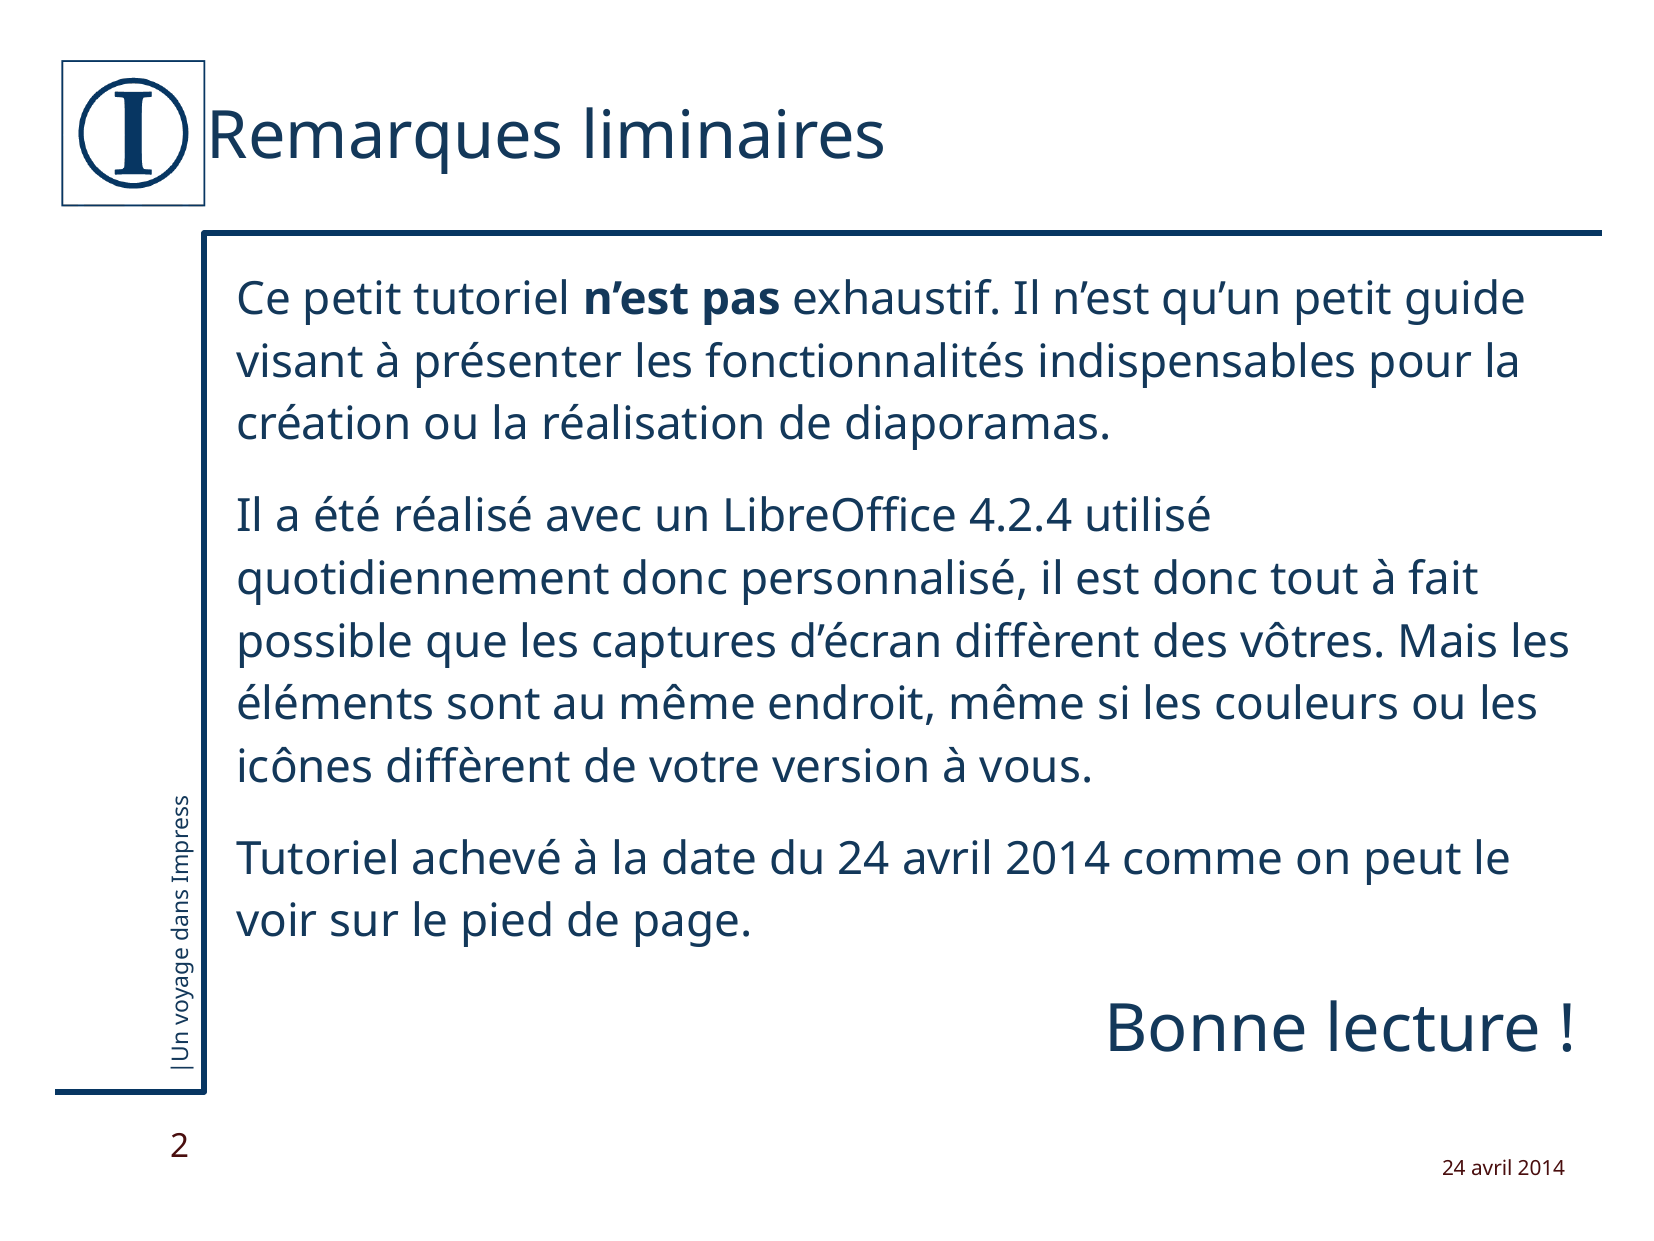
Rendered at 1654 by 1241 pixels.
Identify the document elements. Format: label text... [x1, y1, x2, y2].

title Remarques liminaires [206, 59, 1565, 207]
picture [59, 58, 207, 207]
list Ce petit tutoriel n’est pas exhaustif. Il n’est qu’un petit guide visant à présenter les fonctionnalités indispensables pour la création ou la réalisation de diaporamas. Il a été réalisé avec un LibreOffice 4.2.4 utilisé quotidiennement donc personnalisé, il est donc tout à fait possible que les captures d’écran diffèrent des vôtres. Mais les éléments sont au même endroit, même si les couleurs ou les icônes diffèrent de votre version à vous. Tutoriel achevé à la date du 24 avril 2014 comme on peut le voir sur le pied de page. Bonne lecture ! [236, 265, 1595, 1093]
